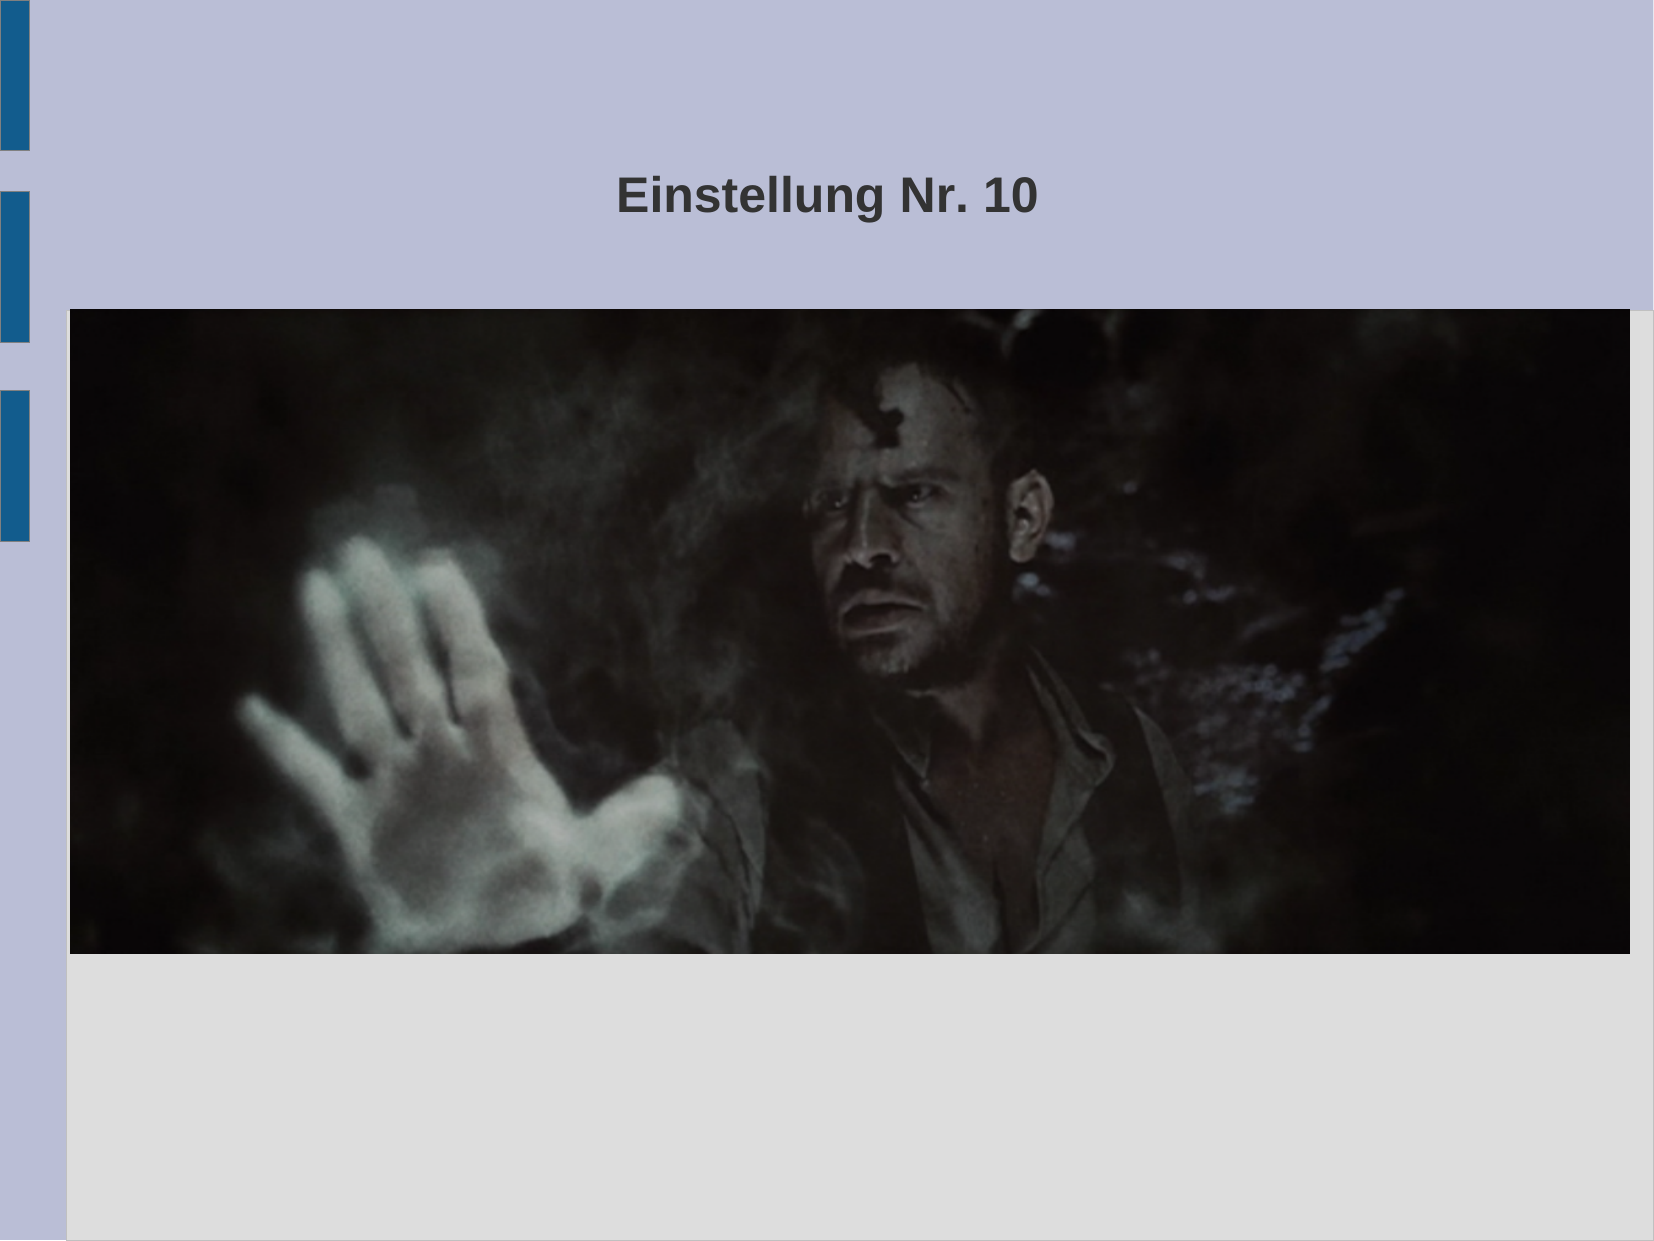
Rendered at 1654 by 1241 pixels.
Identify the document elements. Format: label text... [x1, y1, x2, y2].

picture [70, 309, 1630, 954]
title Einstellung Nr. 10 [121, 91, 1534, 299]
